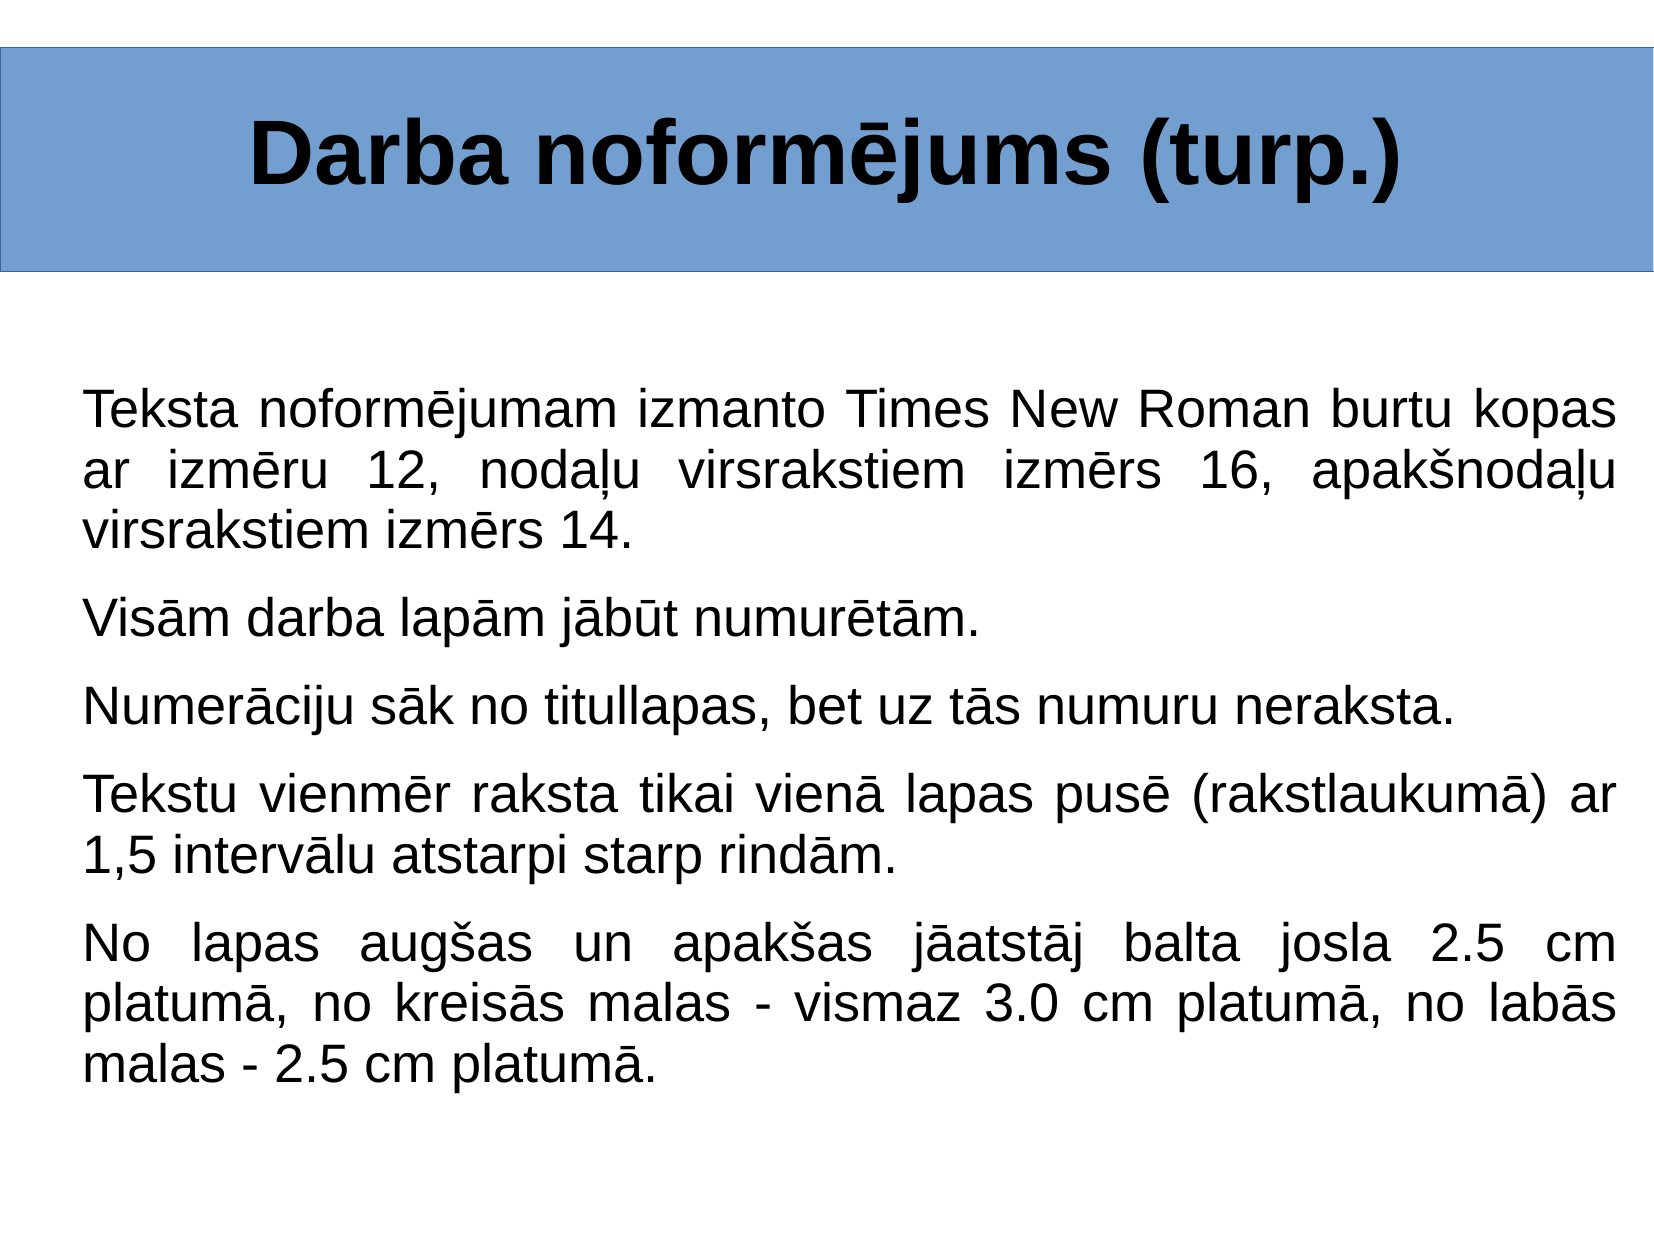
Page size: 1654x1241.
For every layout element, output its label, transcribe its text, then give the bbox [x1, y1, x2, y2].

text_box [0, 47, 1654, 272]
list Teksta noformējumam izmanto Times New Roman burtu kopas ar izmēru 12, nodaļu virsrakstiem izmērs 16, apakšnodaļu virsrakstiem izmērs 14. Visām darba lapām jābūt numurētām. Numerāciju sāk no titullapas, bet uz tās numuru neraksta. Tekstu vienmēr raksta tikai vienā lapas pusē (rakstlaukumā) ar 1,5 intervālu atstarpi starp rindām. No lapas augšas un apakšas jāatstāj balta josla 2.5 cm platumā, no kreisās malas - vismaz 3.0 cm platumā, no labās malas - 2.5 cm platumā. [82, 378, 1619, 1099]
title Darba noformējums (turp.) [82, 49, 1571, 257]
